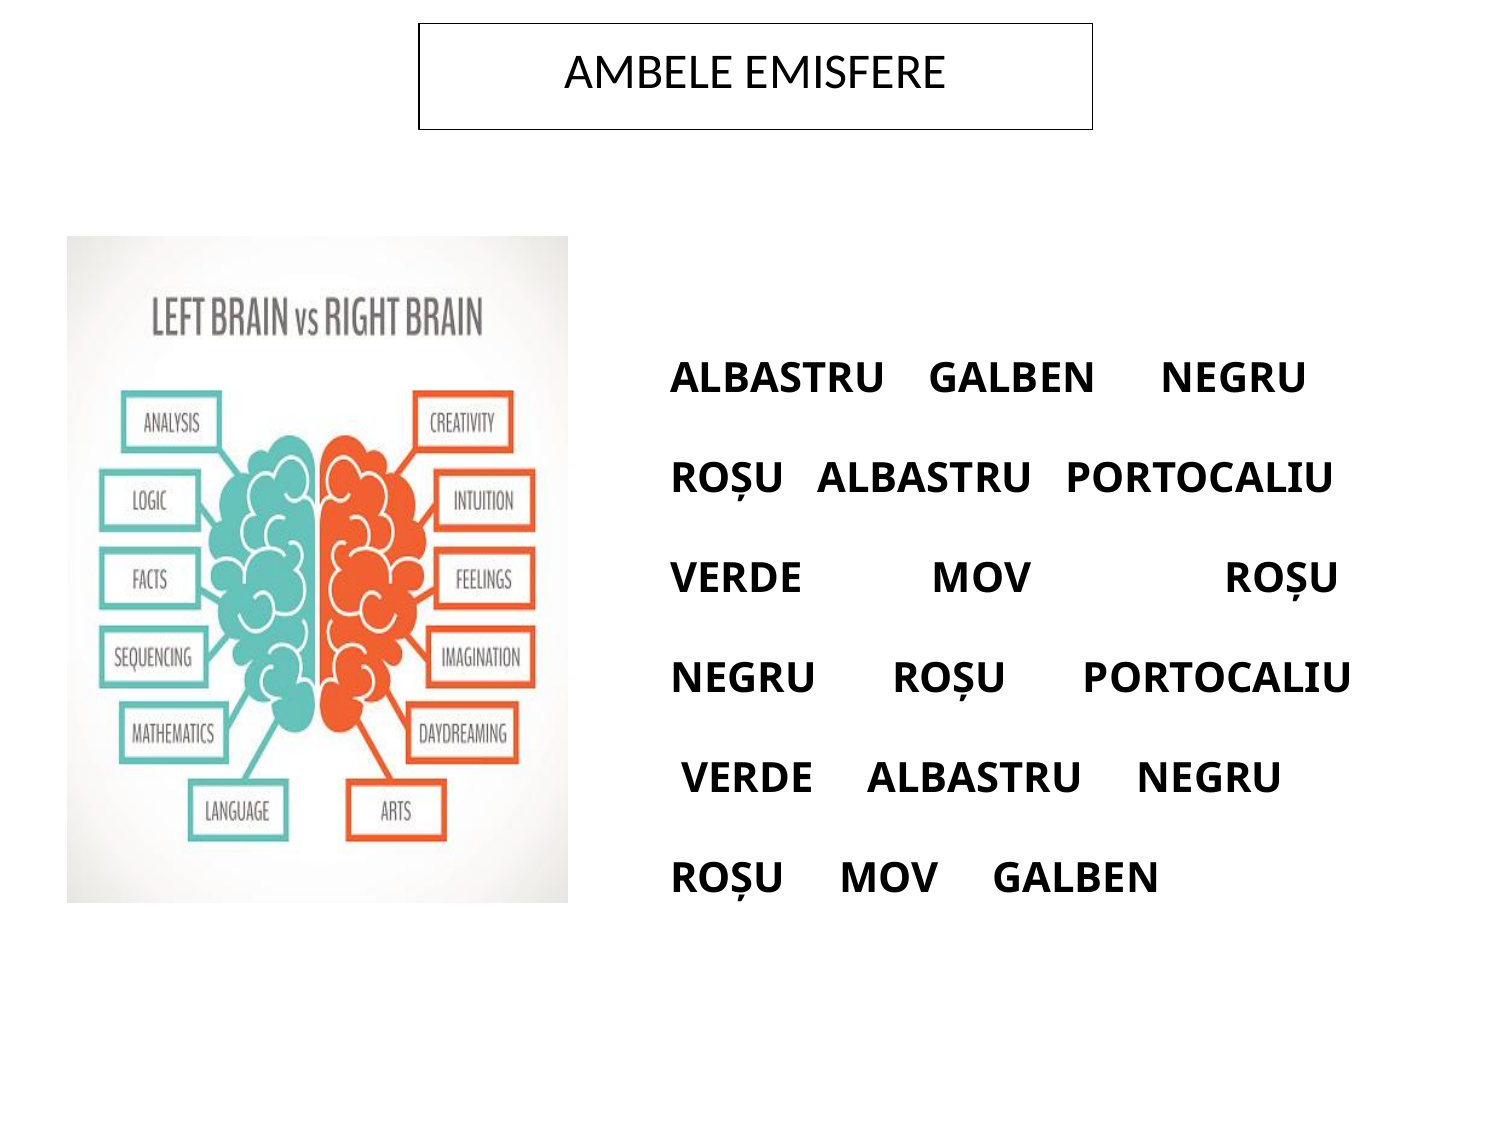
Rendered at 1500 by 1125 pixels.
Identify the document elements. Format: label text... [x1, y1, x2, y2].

picture [67, 236, 568, 903]
text_box ALBASTRU GALBEN NEGRU ROȘU ALBASTRU PORTOCALIU VERDE MOV ROȘU NEGRU ROȘU PORTOCALIU VERDE ALBASTRU NEGRU ROȘU MOV GALBEN [655, 343, 1424, 959]
title AMBELE EMISFERE [419, 23, 1093, 130]
